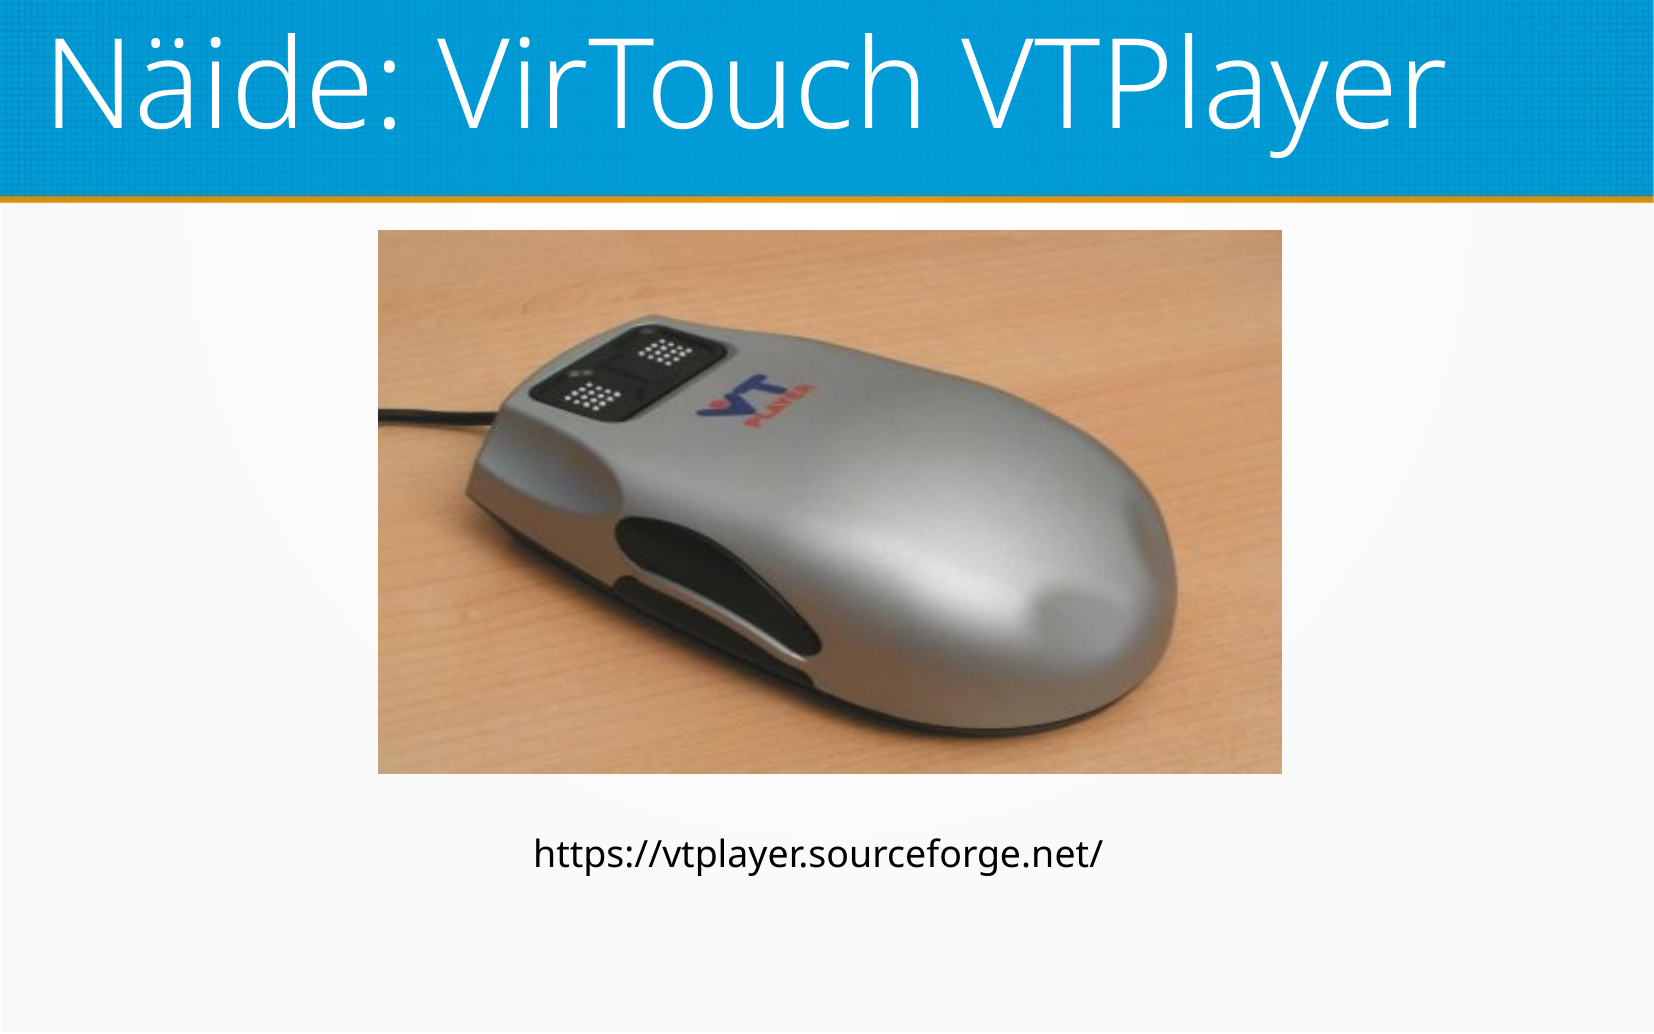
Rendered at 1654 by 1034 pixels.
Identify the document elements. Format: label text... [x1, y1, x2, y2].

picture [0, 195, 1654, 1034]
text_box https://vtplayer.sourceforge.net/ [527, 824, 1149, 881]
title Näide: VirTouch VTPlayer [43, 0, 1619, 166]
